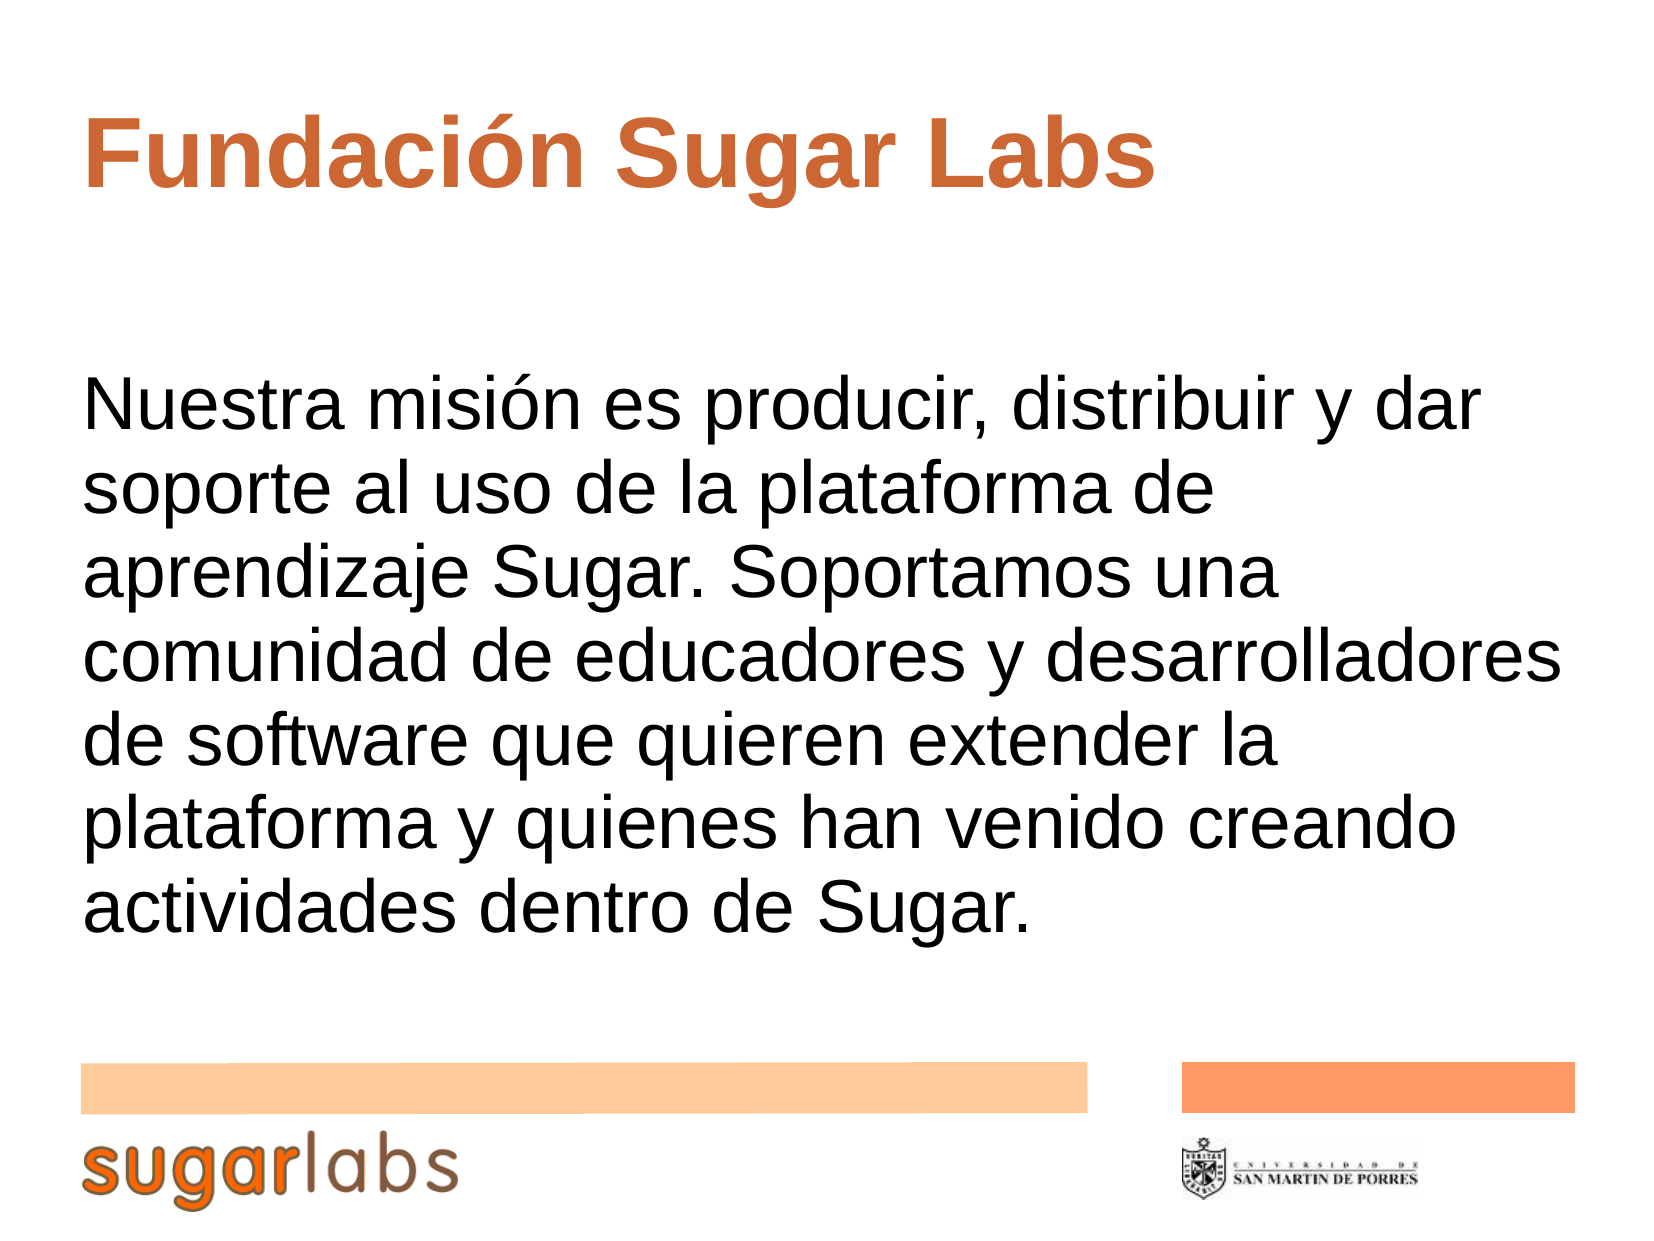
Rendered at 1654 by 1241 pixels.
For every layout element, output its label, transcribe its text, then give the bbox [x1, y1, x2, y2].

subtitle Nuestra misión es producir, distribuir y dar soporte al uso de la plataforma de aprendizaje Sugar. Soportamos una comunidad de educadores y desarrolladores de software que quieren extender la plataforma y quienes han venido creando actividades dentro de Sugar. [82, 297, 1571, 1013]
picture [1182, 1137, 1418, 1200]
title Fundación Sugar Labs [82, 49, 1571, 257]
picture [82, 1130, 458, 1212]
